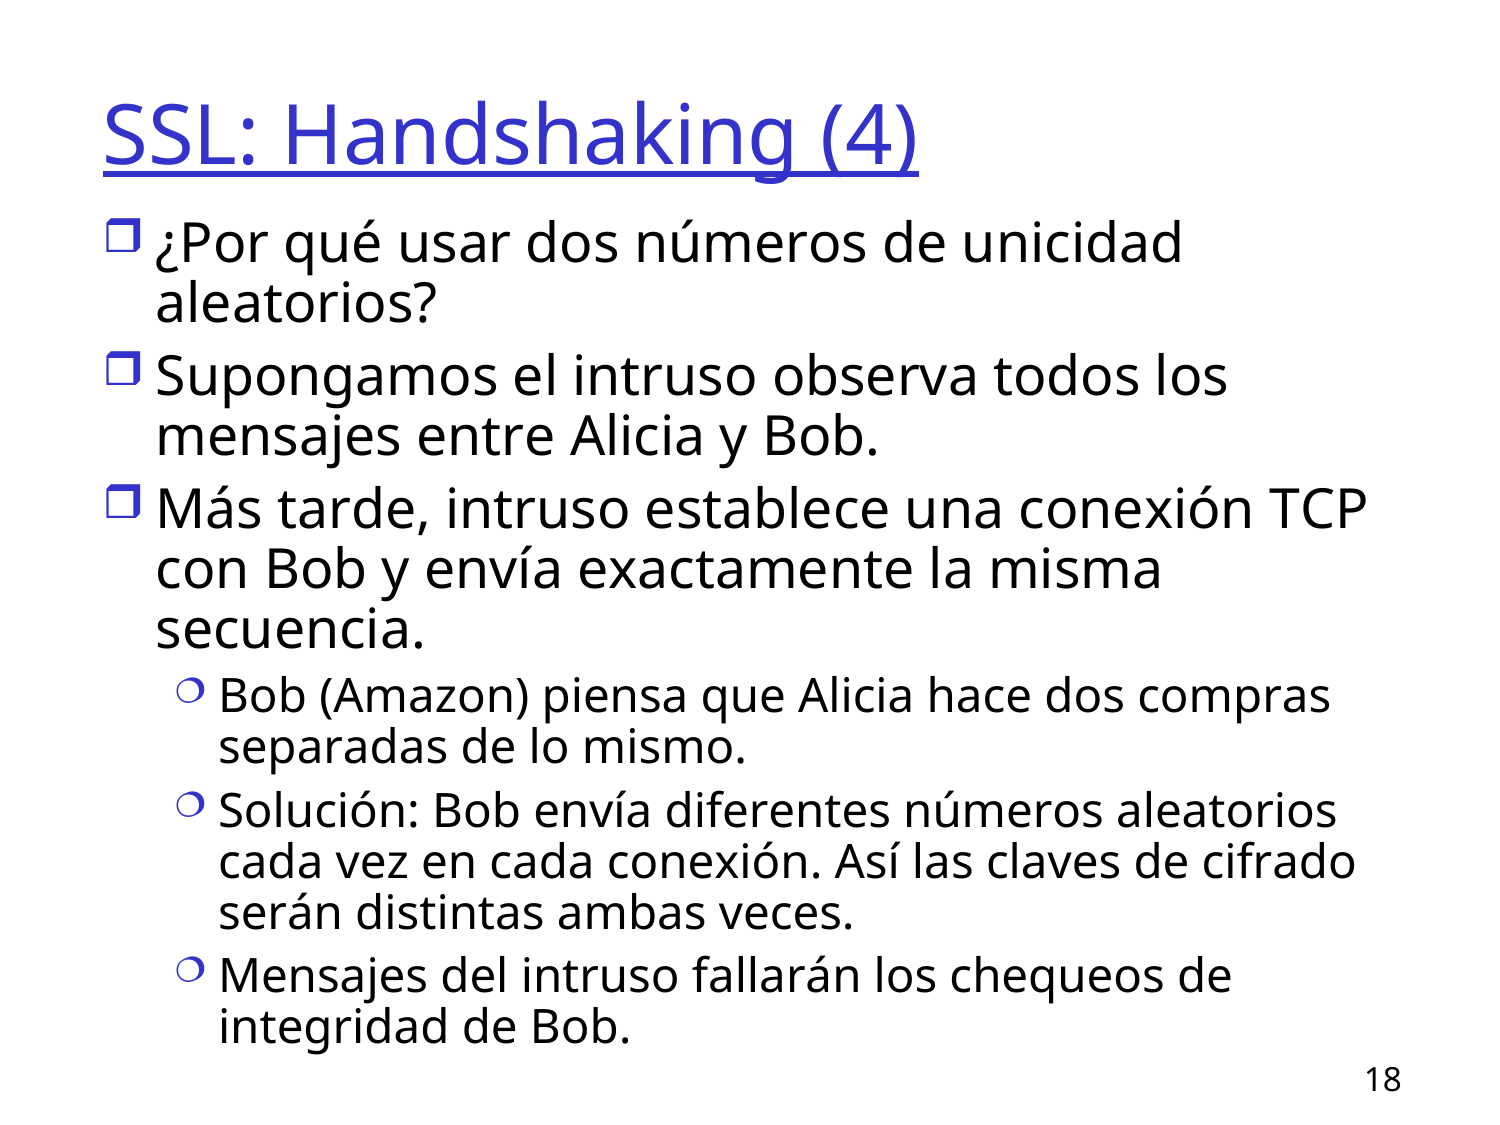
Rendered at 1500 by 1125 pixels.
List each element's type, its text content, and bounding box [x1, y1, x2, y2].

title SSL: Handshaking (4) [87, 37, 1363, 207]
list ¿Por qué usar dos números de unicidad aleatorios? Supongamos el intruso observa todos los mensajes entre Alicia y Bob. Más tarde, intruso establece una conexión TCP con Bob y envía exactamente la misma secuencia. Bob (Amazon) piensa que Alicia hace dos compras separadas de lo mismo. Solución: Bob envía diferentes números aleatorios cada vez en cada conexión. Así las claves de cifrado serán distintas ambas veces. Mensajes del intruso fallarán los chequeos de integridad de Bob. [87, 207, 1421, 1071]
